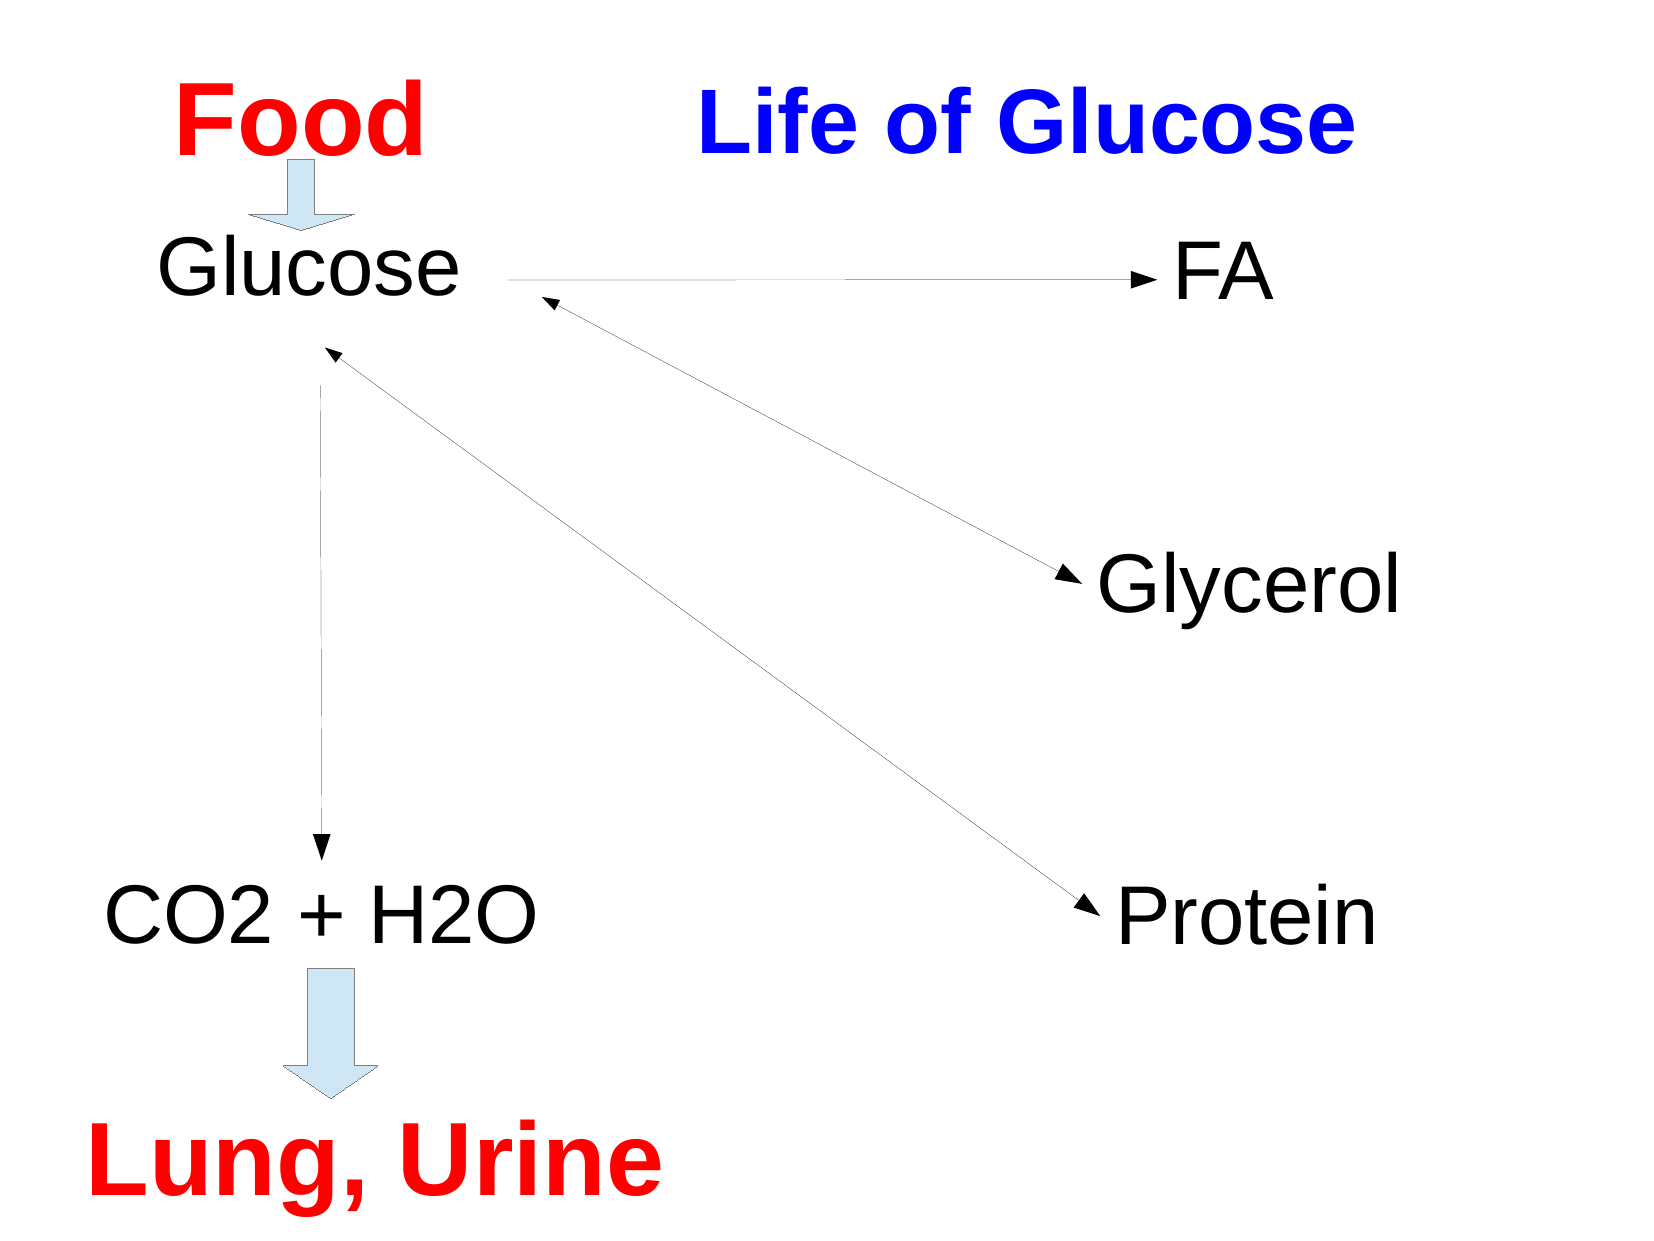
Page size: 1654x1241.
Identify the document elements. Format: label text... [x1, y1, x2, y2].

text_box [248, 159, 355, 231]
text_box CO2 + H2O [88, 860, 556, 969]
title Life of Glucose [485, 70, 1583, 174]
text_box Protein [1100, 862, 1394, 971]
text_box FA [1157, 216, 1289, 343]
text_box Glycerol [1082, 529, 1418, 638]
text_box Lung, Urine [70, 1093, 745, 1229]
text_box Glucose [141, 212, 508, 348]
text_box [283, 968, 378, 1093]
text_box Food [118, 54, 485, 189]
